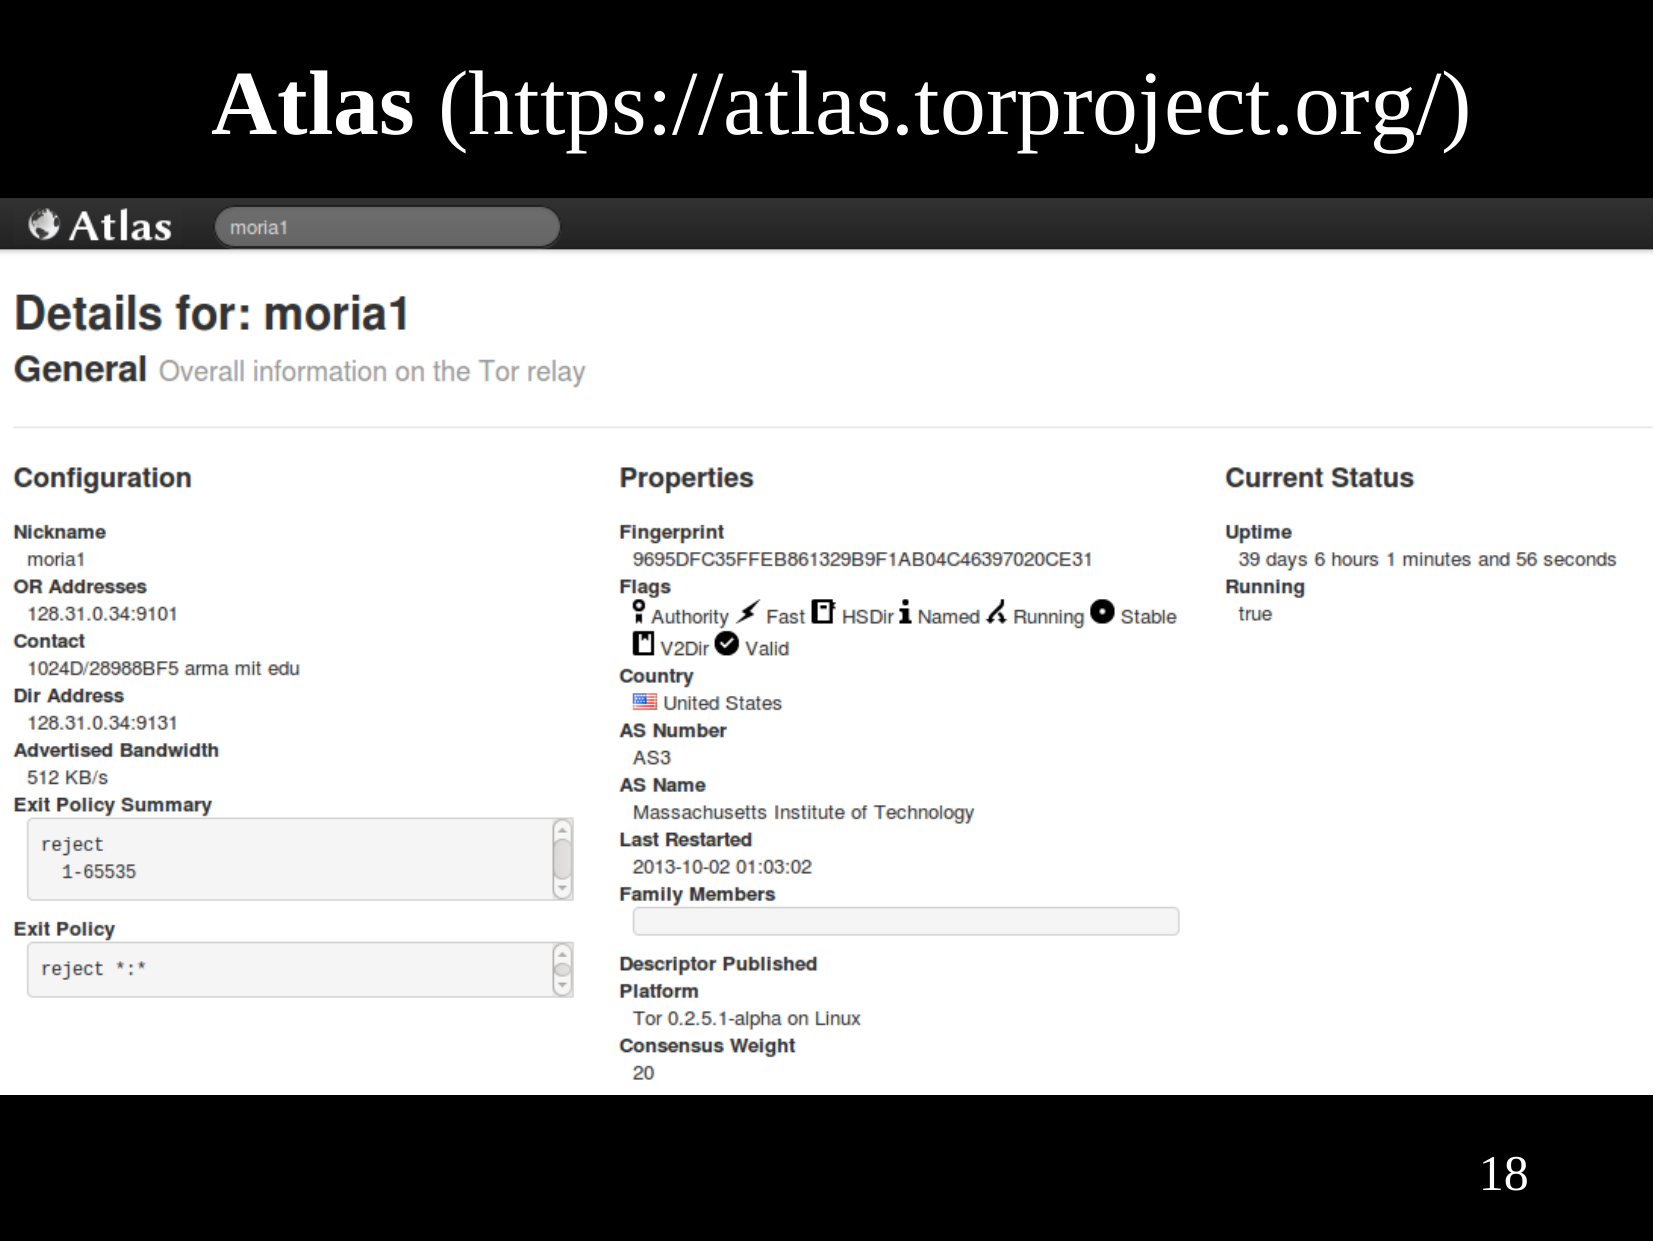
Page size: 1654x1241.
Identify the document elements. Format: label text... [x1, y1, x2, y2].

picture [0, 198, 1653, 1095]
title Atlas (https://atlas.torproject.org/) [137, 0, 1549, 198]
